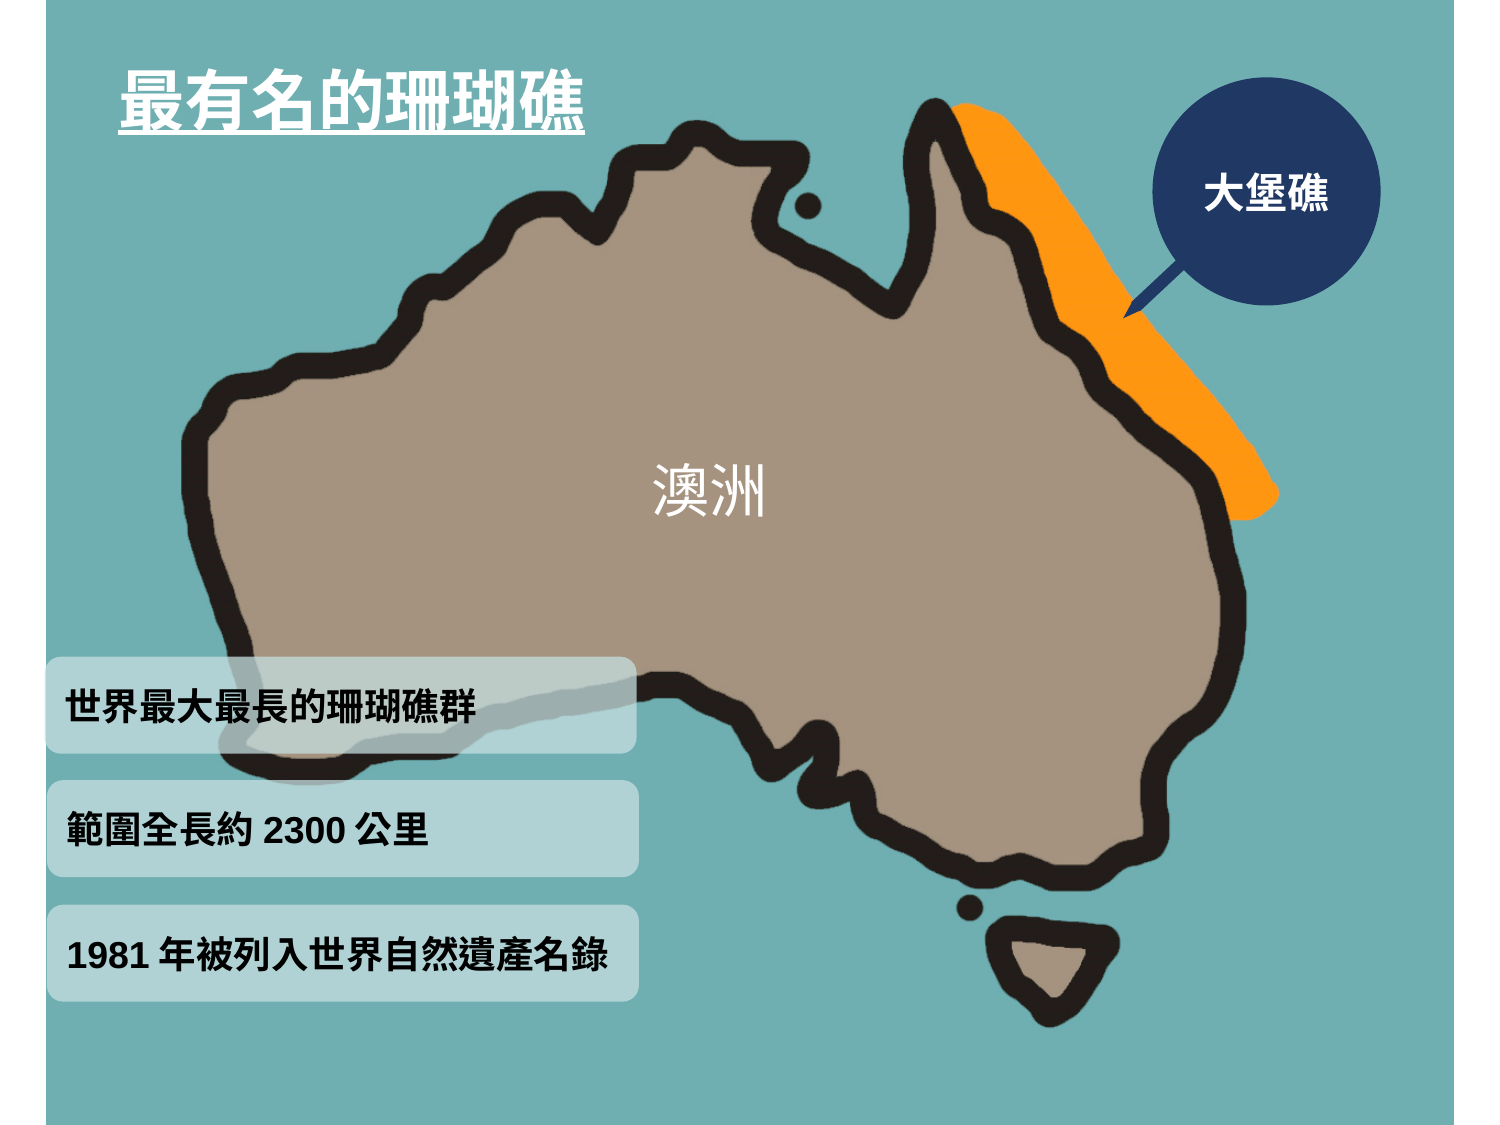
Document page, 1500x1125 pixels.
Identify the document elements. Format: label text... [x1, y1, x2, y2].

text_box 世界最大最長的珊瑚礁群 [44, 656, 637, 754]
text_box 澳洲 [636, 446, 944, 533]
picture [46, 0, 1454, 1125]
text_box 1981年被列入世界自然遺產名錄 [46, 904, 639, 1002]
text_box 範圍全長約2300公里 [46, 780, 639, 878]
title 最有名的珊瑚礁 [103, 59, 637, 141]
text_box 大堡礁 [1152, 77, 1381, 306]
